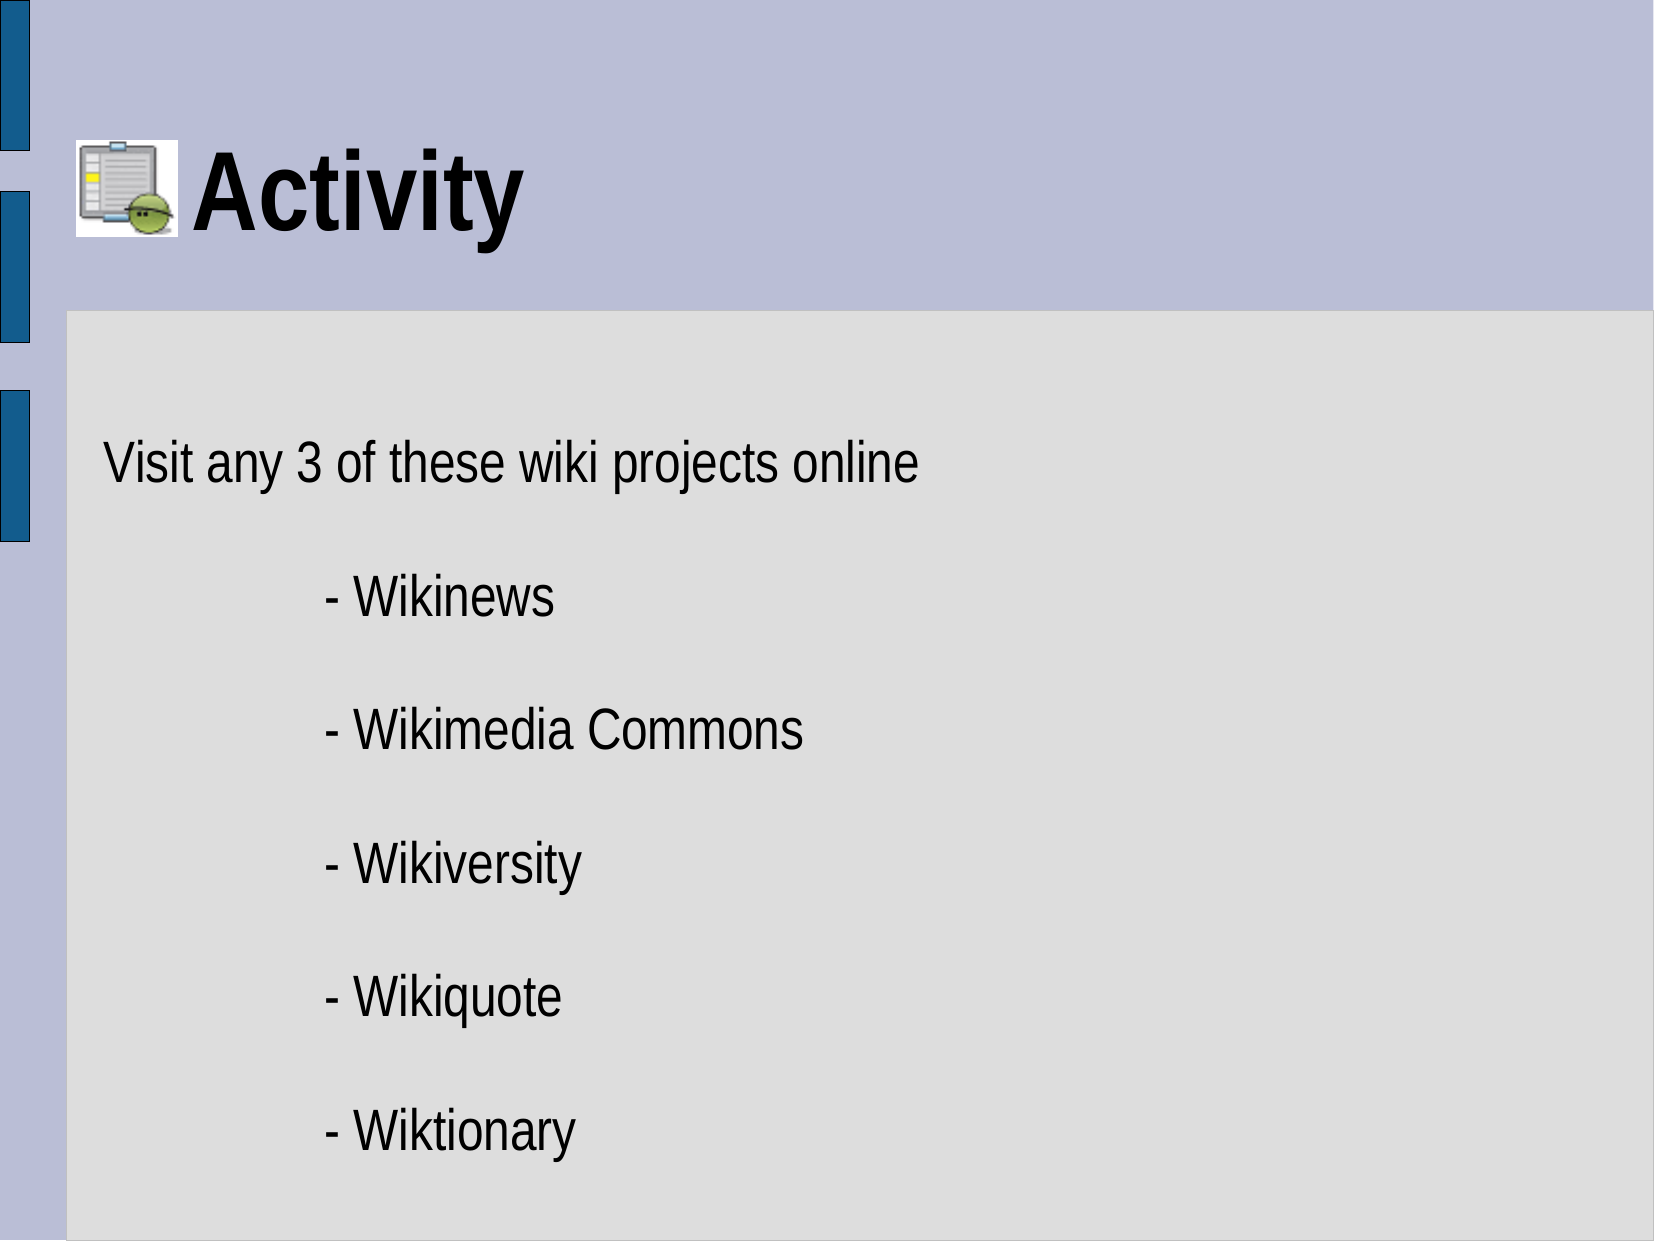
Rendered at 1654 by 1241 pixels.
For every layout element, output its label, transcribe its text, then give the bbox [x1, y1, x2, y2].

text_box Visit any 3 of these wiki projects online - Wikinews - Wikimedia Commons - Wikiversity - Wikiquote - Wiktionary - Wikibooks [88, 354, 1447, 1241]
text_box Activity [177, 118, 562, 262]
picture [76, 140, 177, 237]
